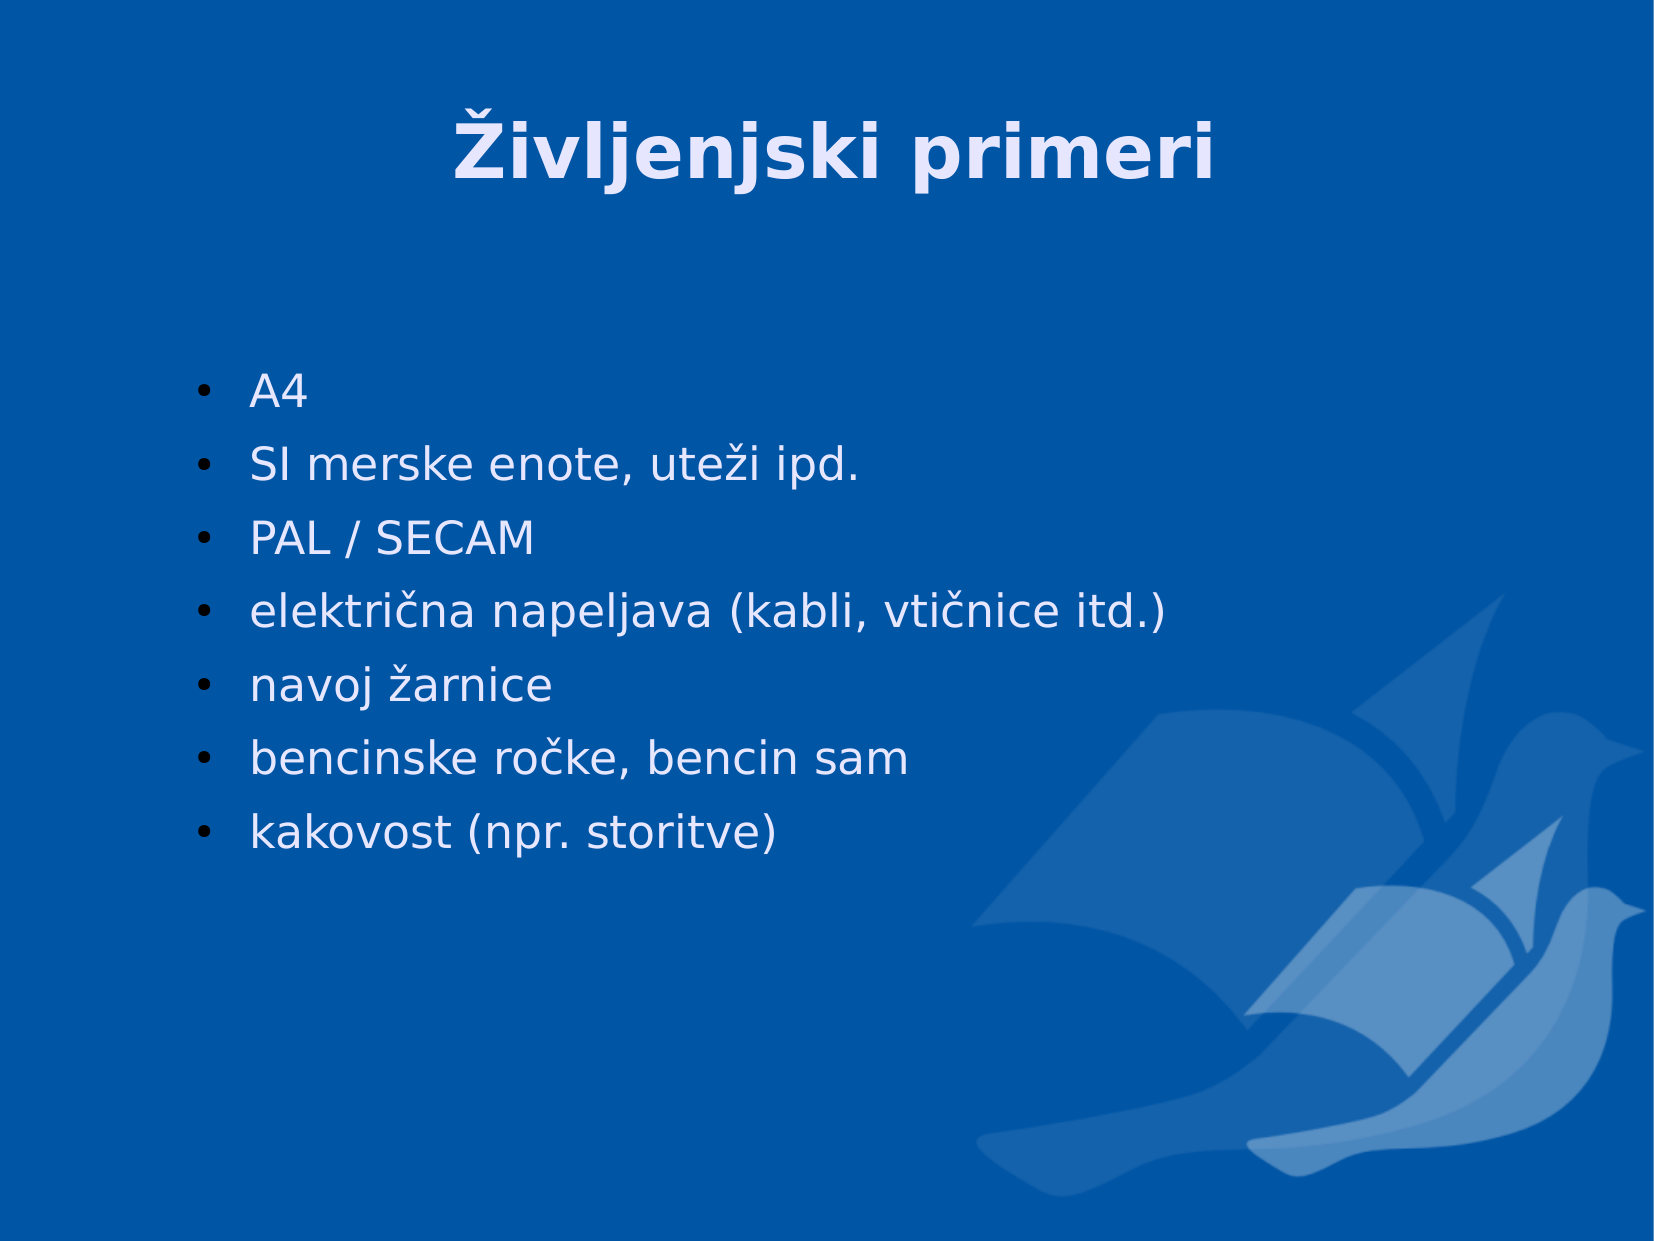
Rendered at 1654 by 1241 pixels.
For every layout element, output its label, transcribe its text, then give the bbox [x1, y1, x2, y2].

picture [0, 0, 1654, 1241]
title Življenjski primeri [82, 49, 1571, 257]
list A4 SI merske enote, uteži ipd. PAL / SECAM električna napeljava (kabli, vtičnice itd.) navoj žarnice bencinske ročke, bencin sam kakovost (npr. storitve) [178, 364, 1570, 1147]
